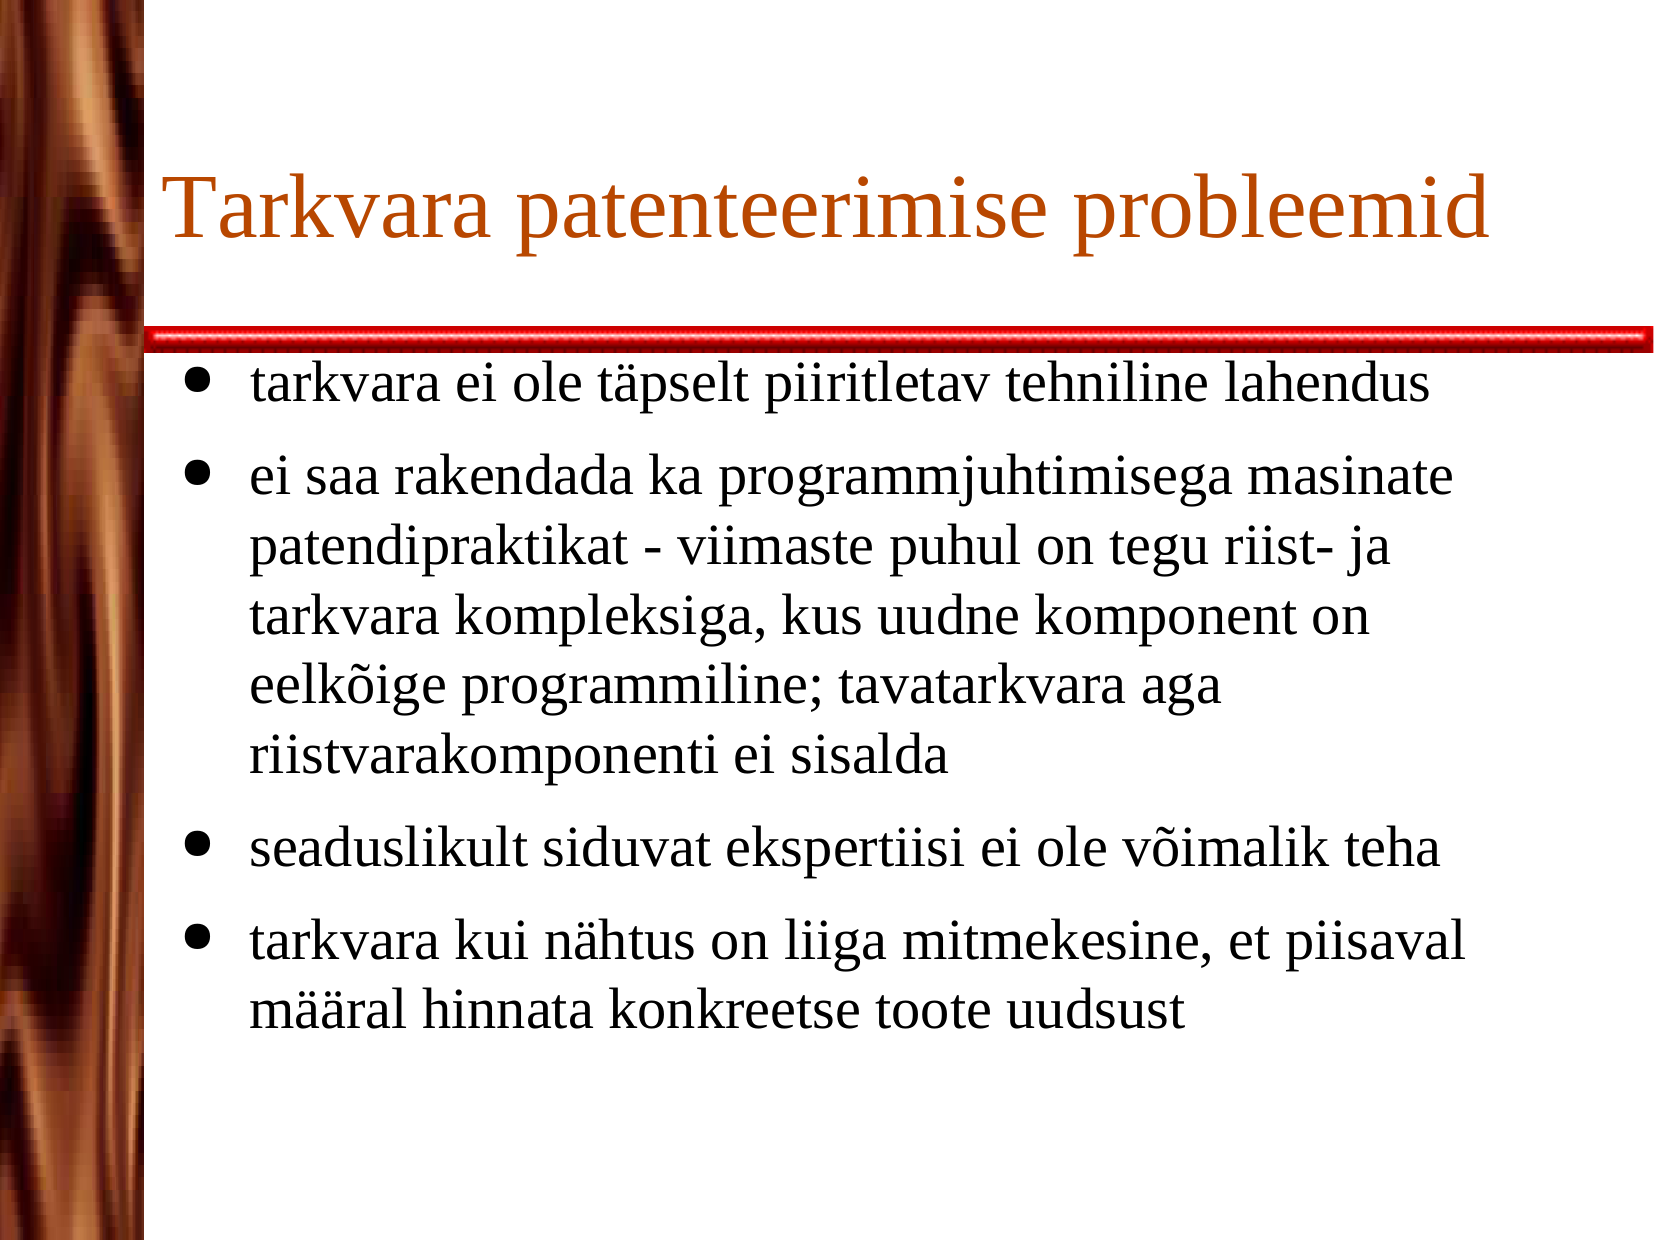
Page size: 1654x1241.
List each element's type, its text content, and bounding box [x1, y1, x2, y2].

list tarkvara ei ole täpselt piiritletav tehniline lahendus ei saa rakendada ka programmjuhtimisega masinate patendipraktikat - viimaste puhul on tegu riist- ja tarkvara kompleksiga, kus uudne komponent on eelkõige programmiline; tavatarkvara aga riistvarakomponenti ei sisalda seaduslikult siduvat ekspertiisi ei ole võimalik teha tarkvara kui nähtus on liiga mitmekesine, et piisaval määral hinnata konkreetse toote uudsust [121, 344, 1533, 1126]
picture [0, 0, 1654, 1240]
title Tarkvara patenteerimise probleemid [121, 100, 1533, 312]
